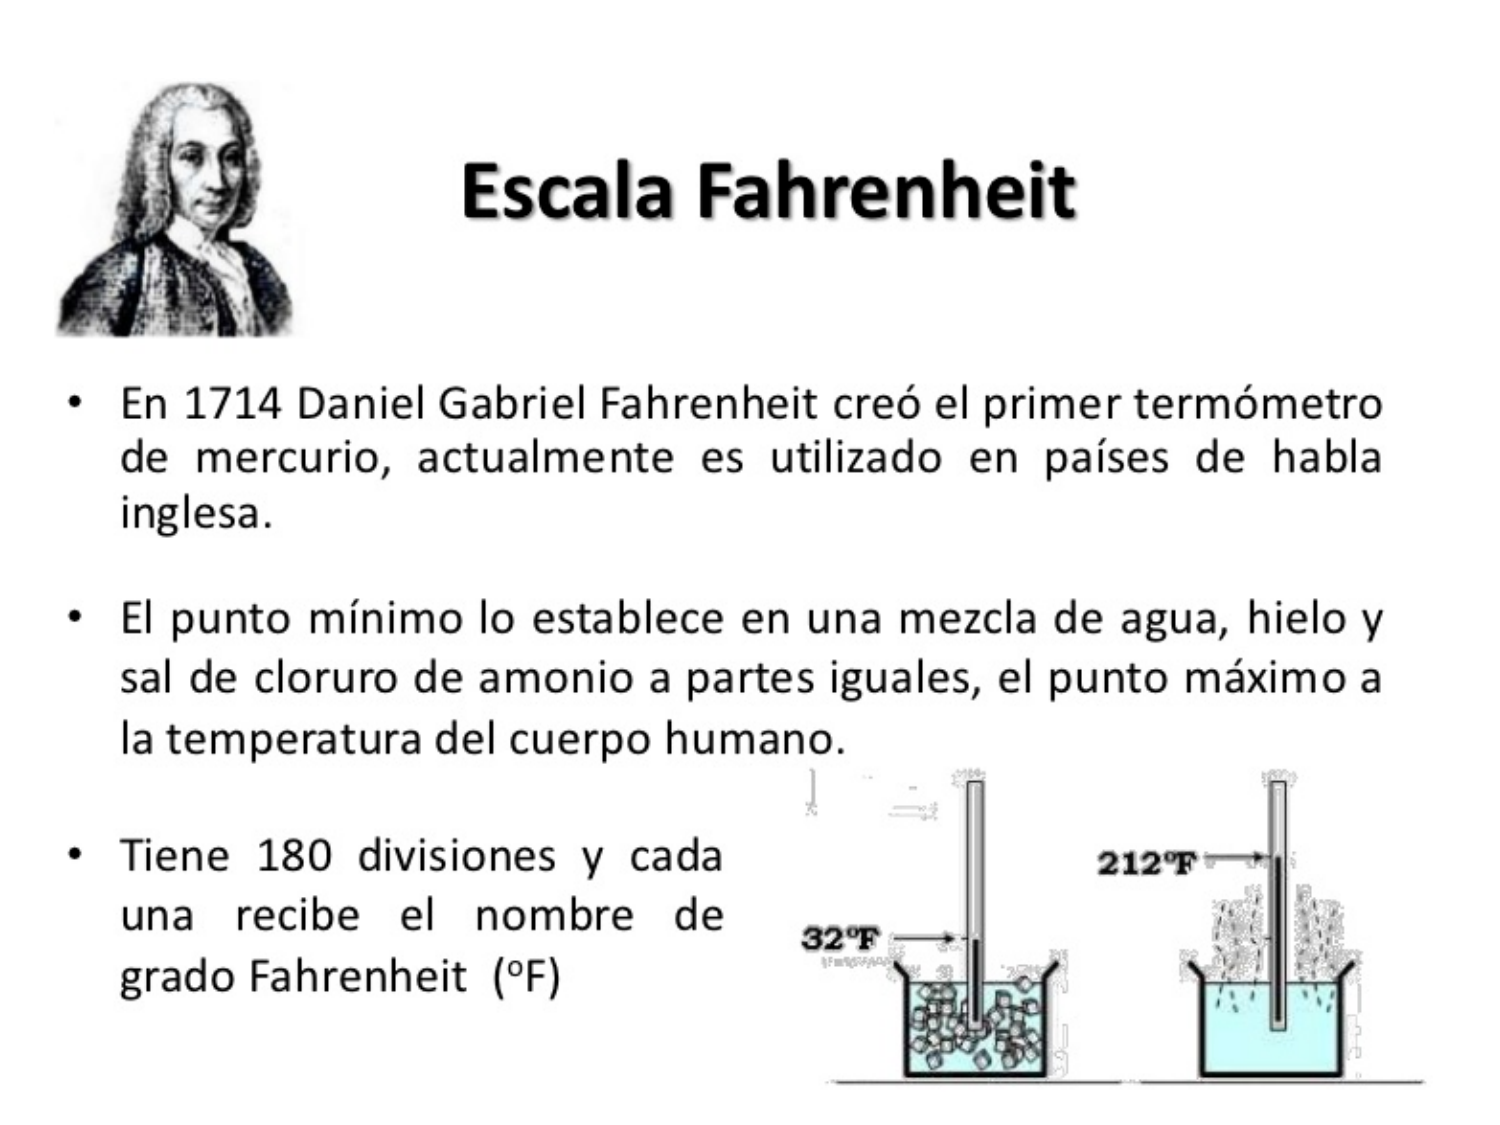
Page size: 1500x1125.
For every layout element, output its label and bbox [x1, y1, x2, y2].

picture [53, 78, 1448, 1125]
